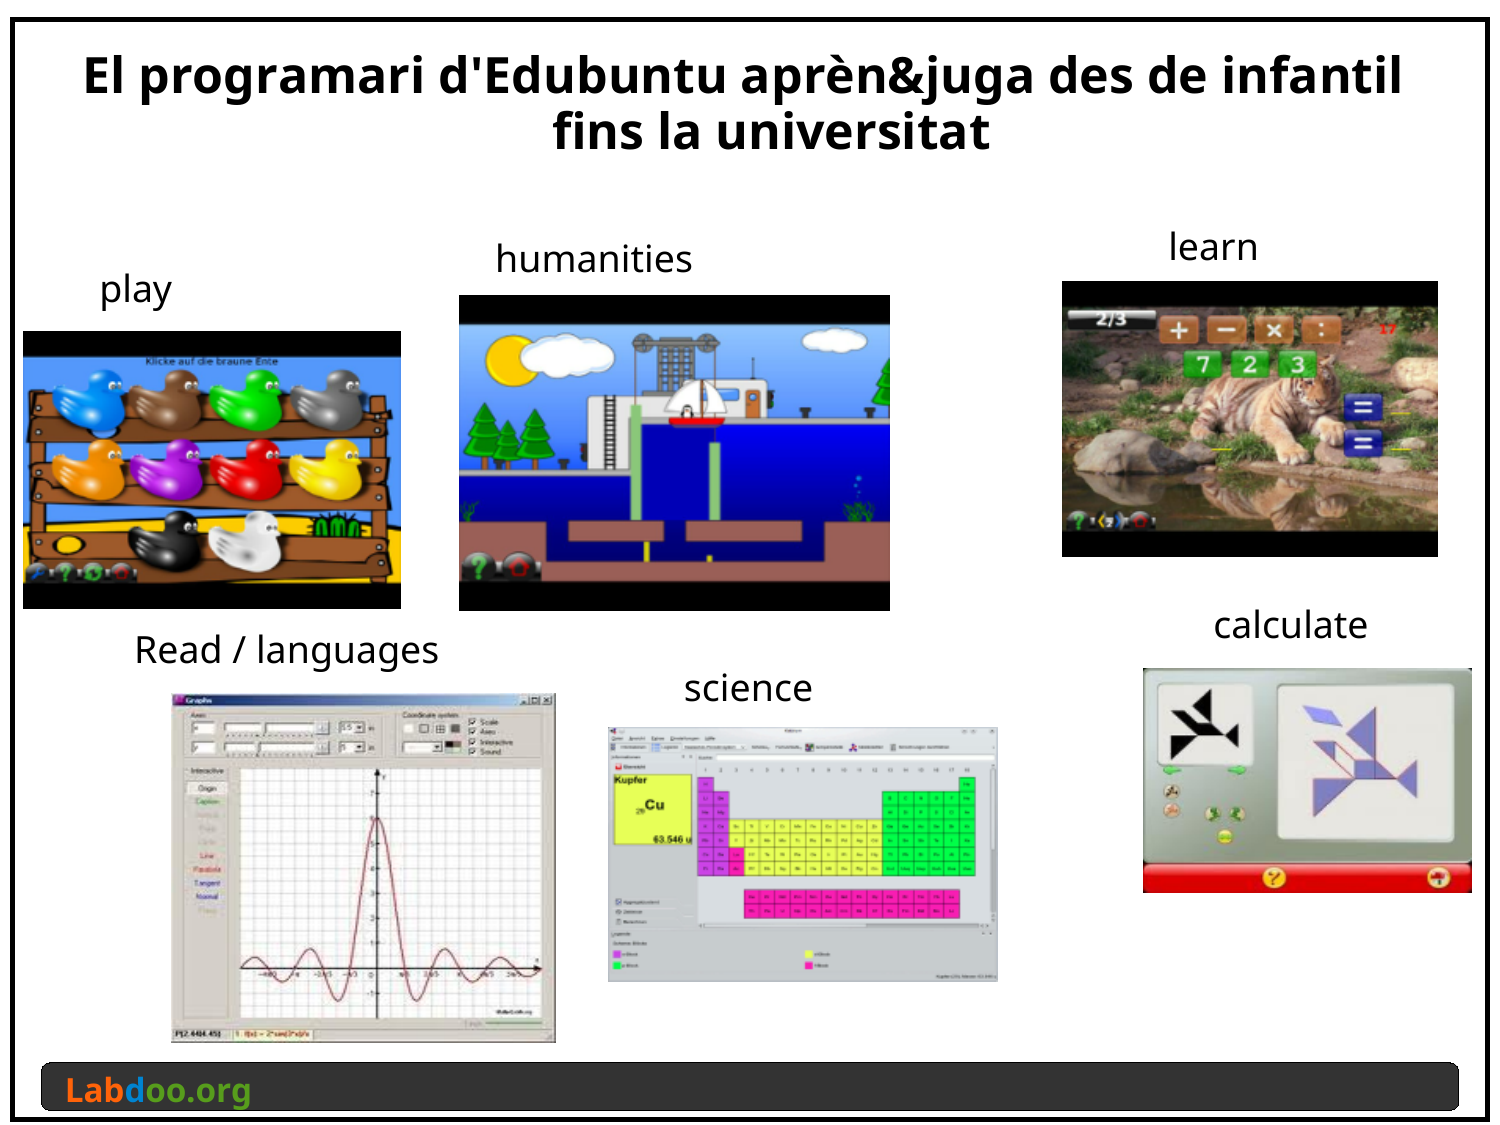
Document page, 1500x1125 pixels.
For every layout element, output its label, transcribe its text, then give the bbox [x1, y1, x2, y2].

text_box Read / languages [106, 618, 615, 694]
picture [23, 331, 401, 609]
picture [1143, 668, 1472, 894]
picture [171, 693, 556, 1043]
picture [1062, 281, 1438, 557]
picture [608, 727, 998, 982]
text_box learn [1140, 215, 1386, 291]
text_box calculate [1185, 593, 1431, 668]
text_box science [655, 656, 905, 727]
picture [459, 295, 890, 611]
text_box play [71, 257, 317, 331]
text_box El programari d'Edubuntu aprèn&juga des de infantil fins la universitat [0, 44, 1452, 1010]
text_box humanities [467, 227, 810, 303]
